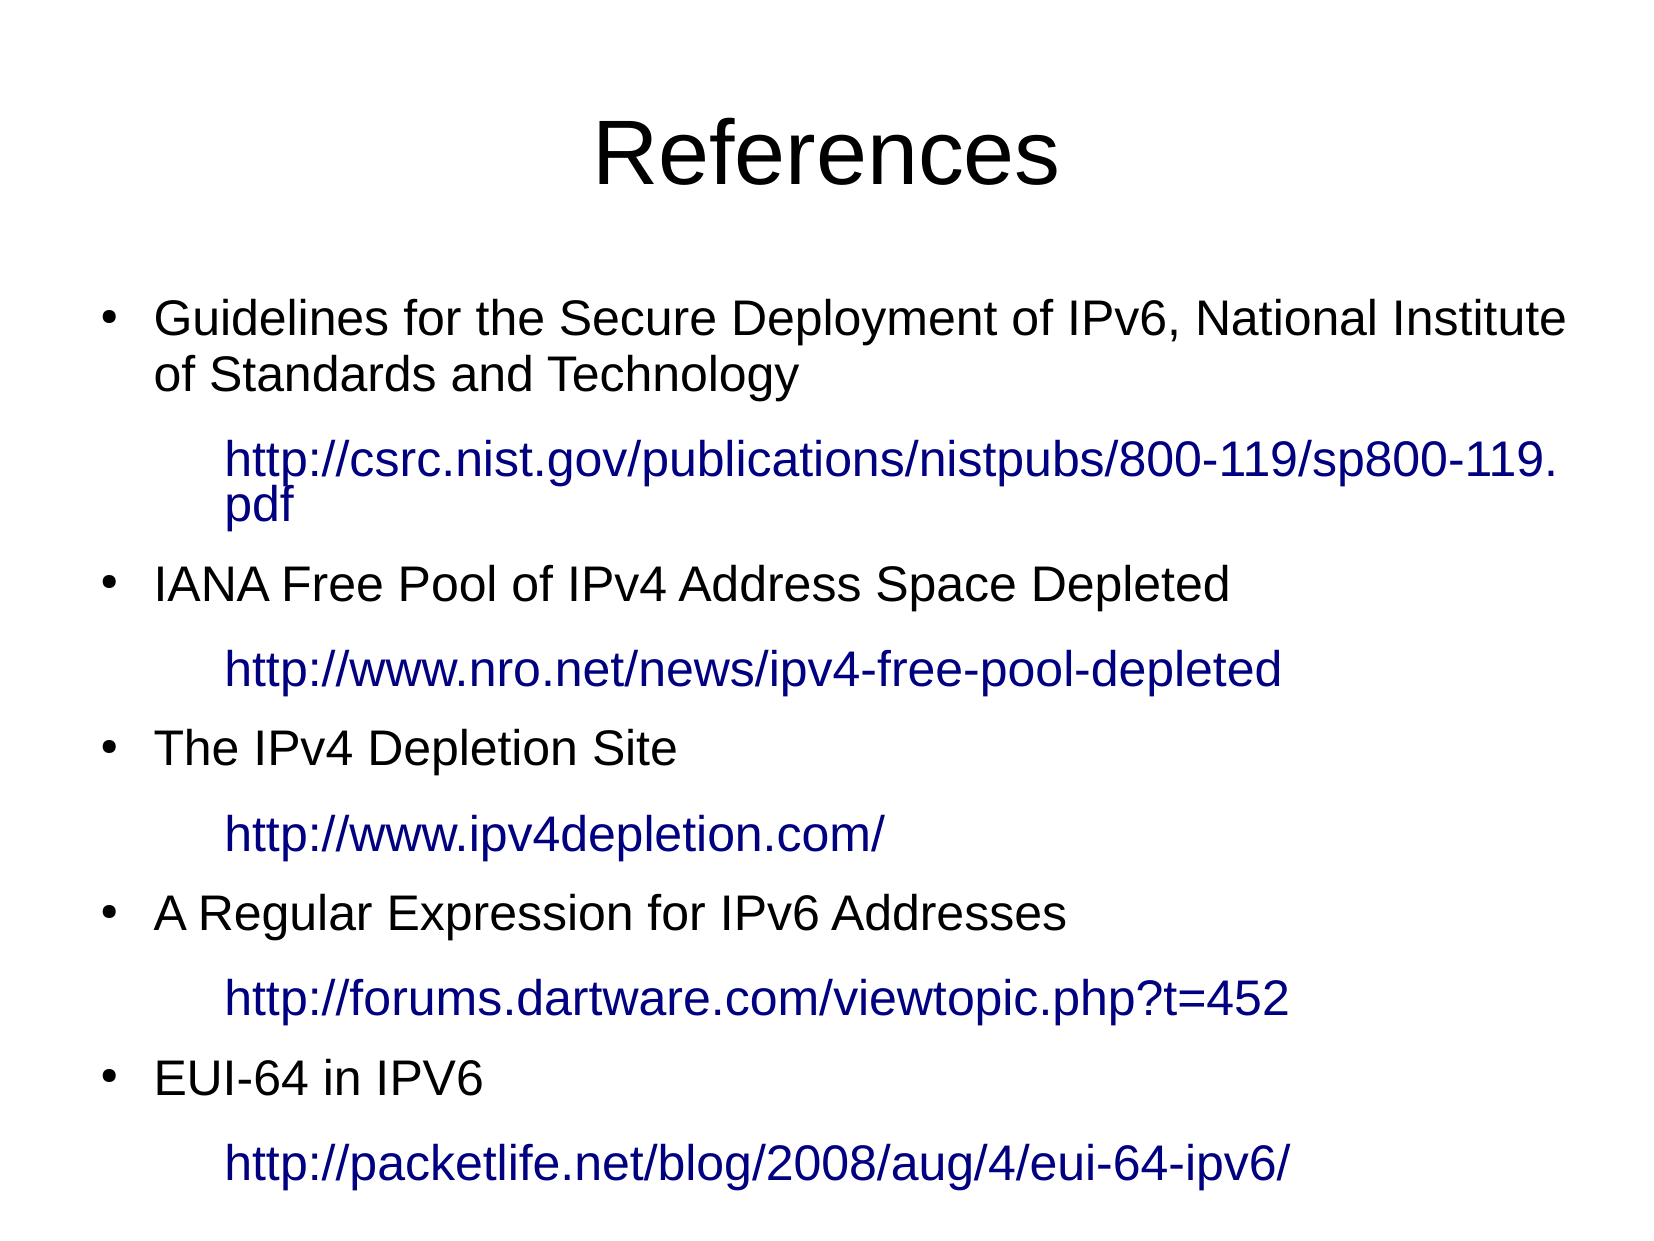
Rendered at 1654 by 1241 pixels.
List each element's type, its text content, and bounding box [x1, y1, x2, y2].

title References [82, 56, 1571, 250]
list Guidelines for the Secure Deployment of IPv6, National Institute of Standards and Technology http://csrc.nist.gov/publications/nistpubs/800-119/sp800-119.pdf IANA Free Pool of IPv4 Address Space Depleted http://www.nro.net/news/ipv4-free-pool-depleted The IPv4 Depletion Site http://www.ipv4depletion.com/ A Regular Expression for IPv6 Addresses http://forums.dartware.com/viewtopic.php?t=452 EUI-64 in IPV6 http://packetlife.net/blog/2008/aug/4/eui-64-ipv6/ [82, 290, 1571, 1146]
